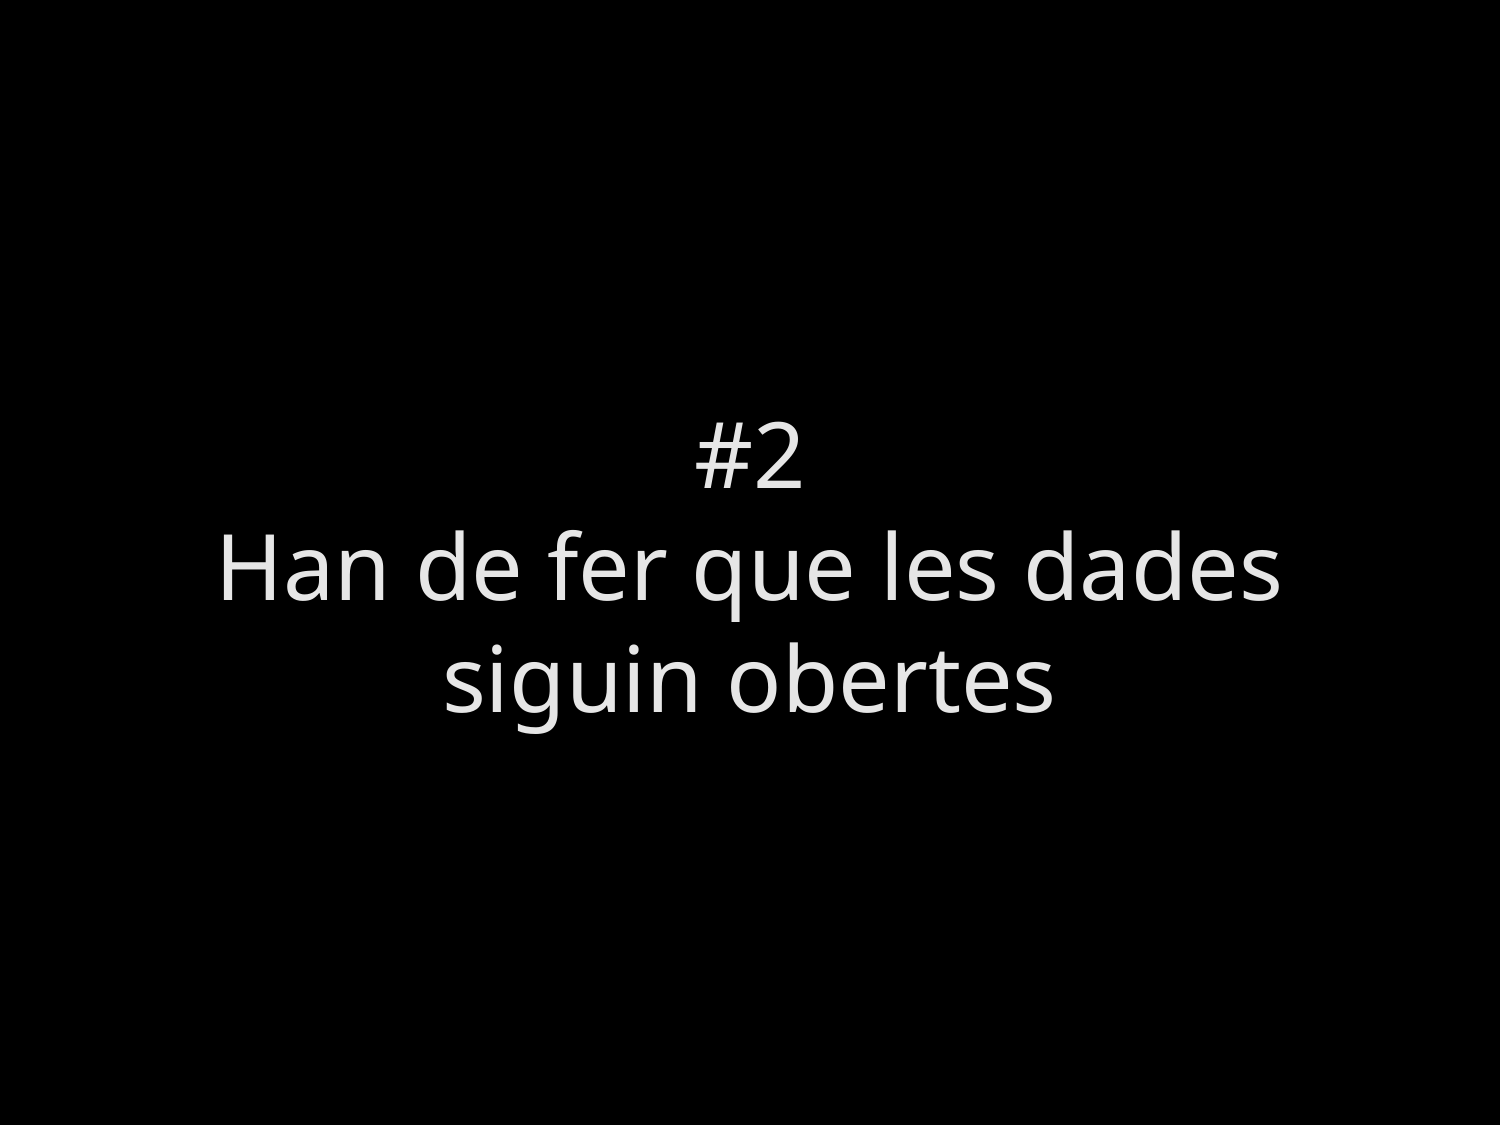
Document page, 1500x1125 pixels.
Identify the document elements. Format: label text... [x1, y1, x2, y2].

subtitle #2 Han de fer que les dades siguin obertes [109, 112, 1391, 1013]
